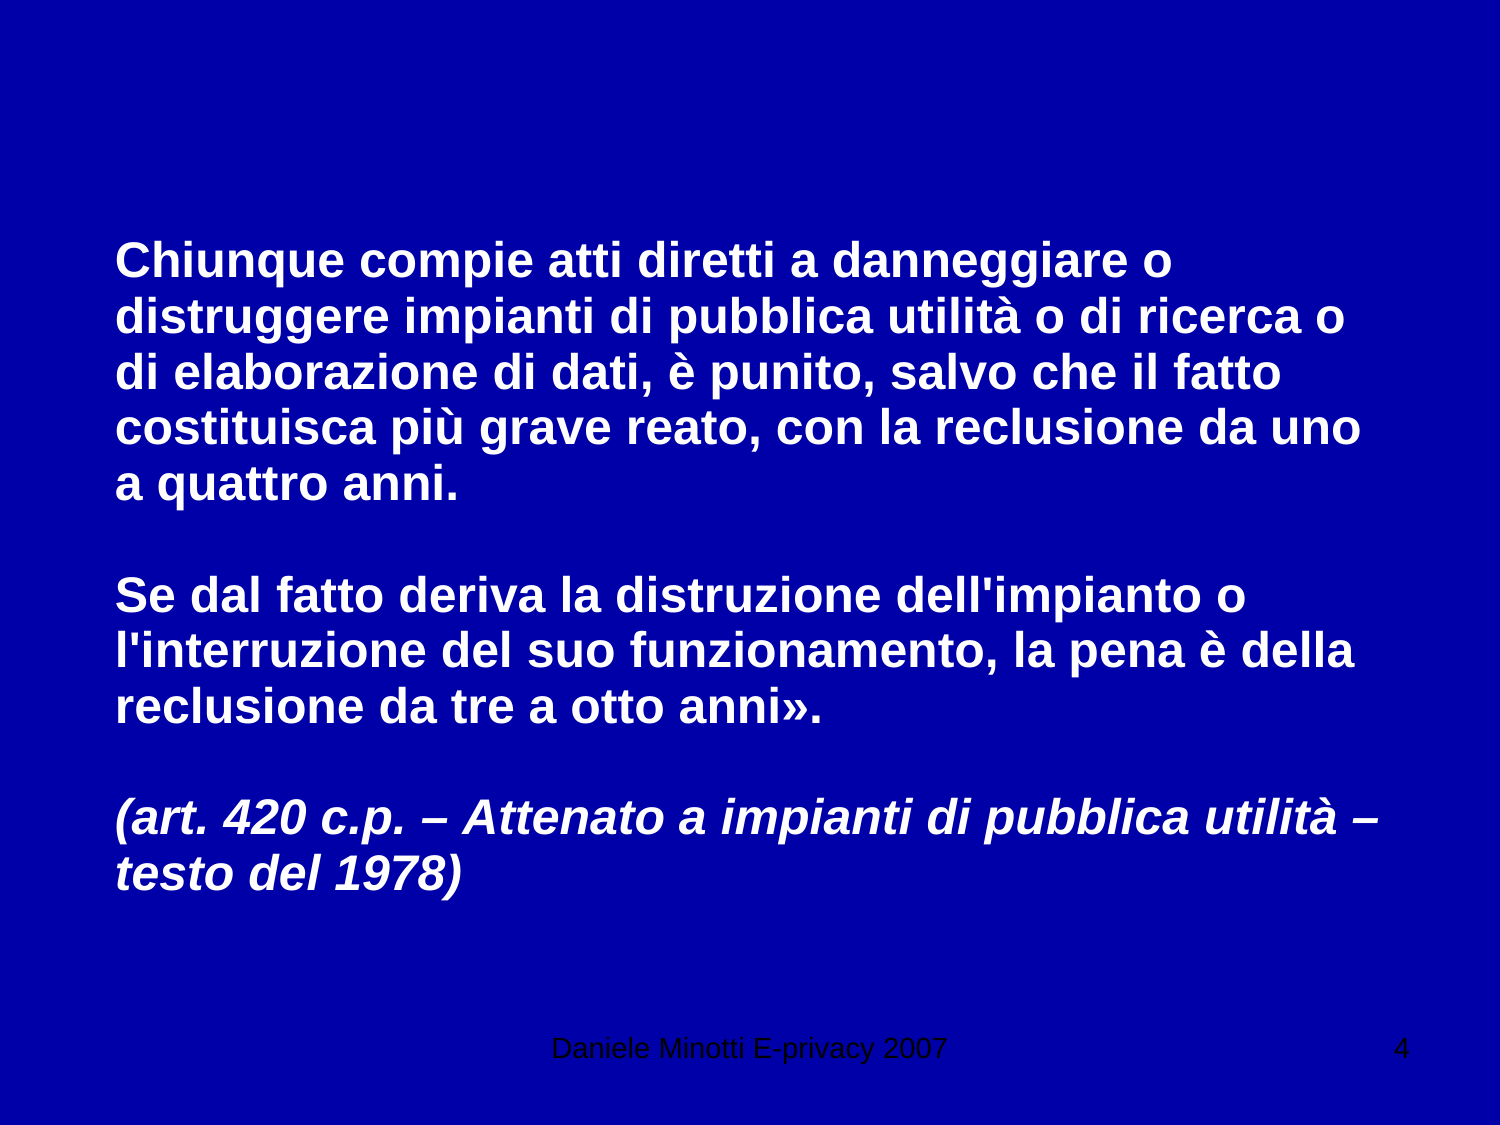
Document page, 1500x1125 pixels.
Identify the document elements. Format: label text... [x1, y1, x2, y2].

title Chiunque compie atti diretti a danneggiare o distruggere impianti di pubblica utilità o di ricerca o di elaborazione di dati, è punito, salvo che il fatto costituisca più grave reato, con la reclusione da uno a quattro anni. Se dal fatto deriva la distruzione dell'impianto o l'interruzione del suo funzionamento, la pena è della reclusione da tre a otto anni». (art. 420 c.p. – Attenato a impianti di pubblica utilità – testo del 1978) [100, 137, 1400, 941]
